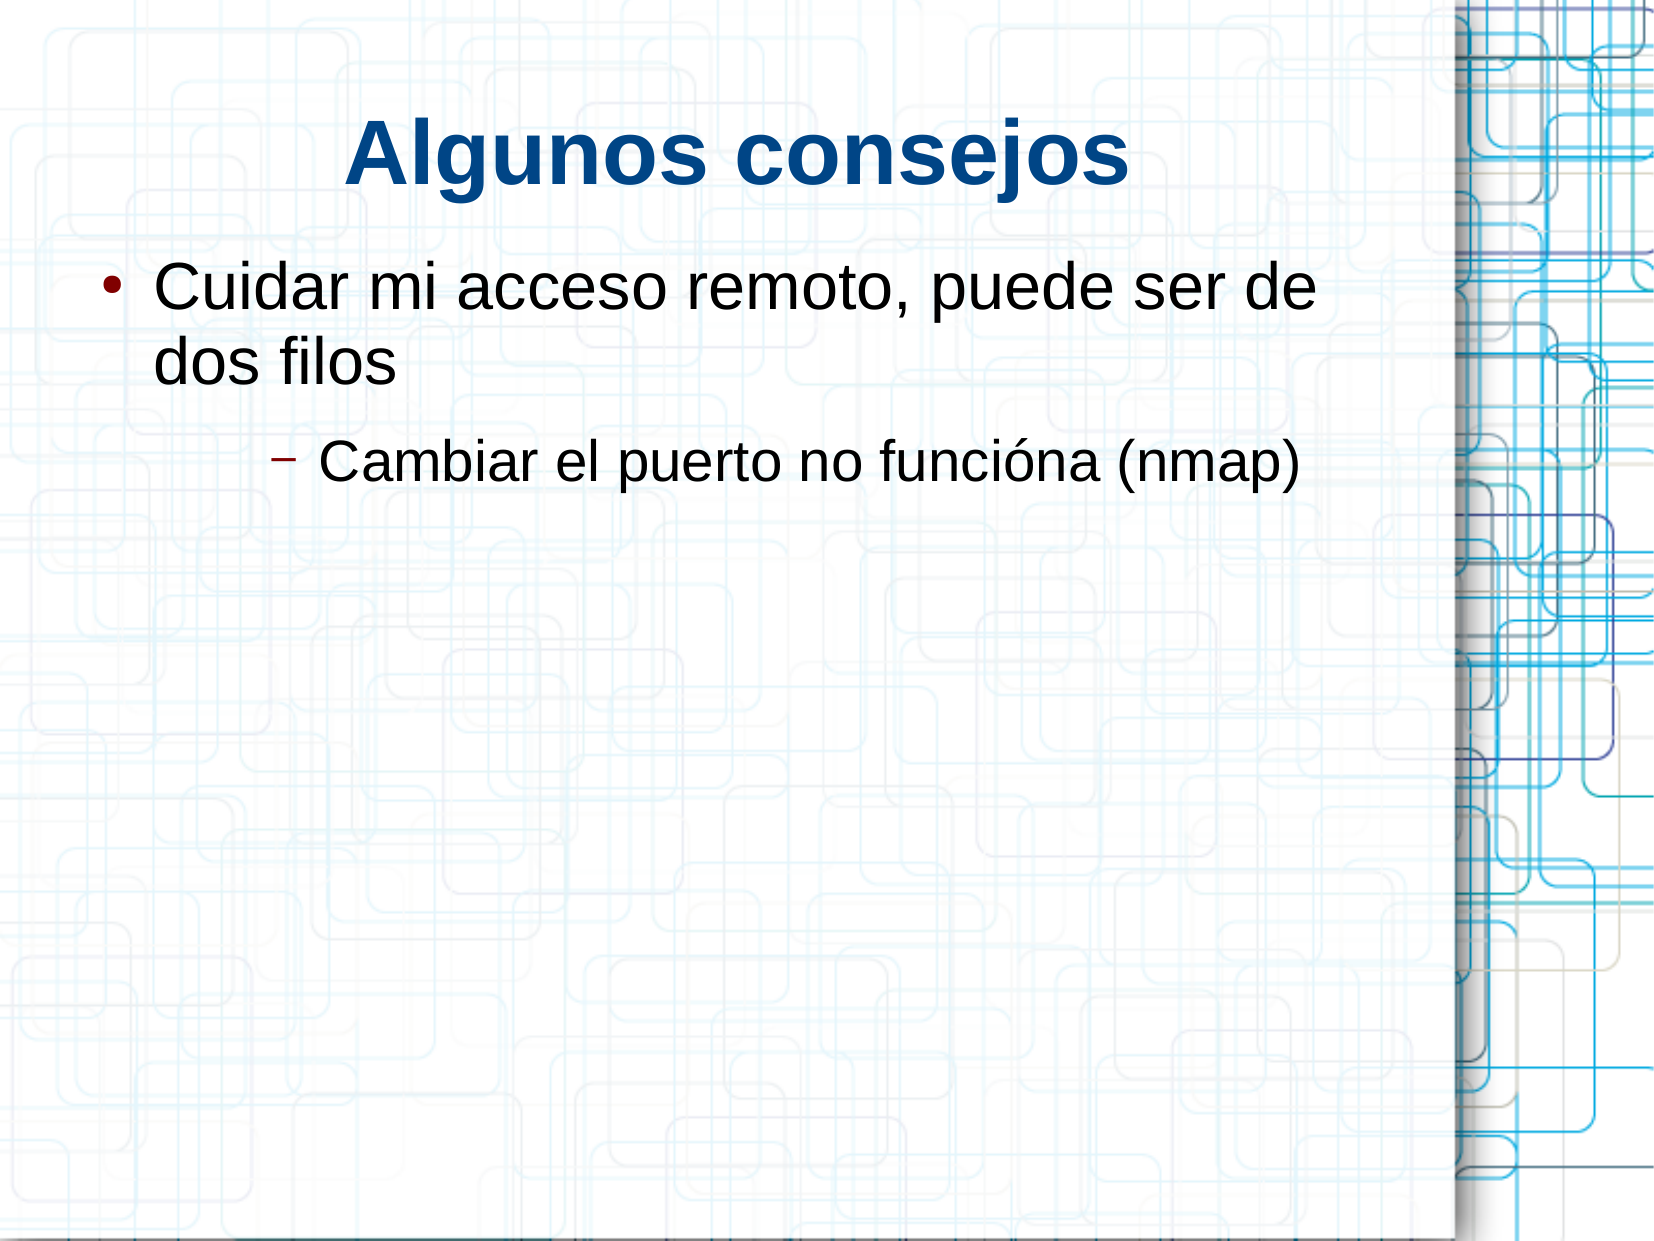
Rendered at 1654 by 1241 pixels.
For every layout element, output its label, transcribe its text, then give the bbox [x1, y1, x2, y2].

title Algunos consejos [59, 56, 1418, 250]
list Cuidar mi acceso remoto, puede ser de dos filos Cambiar el puerto no funcióna (nmap) [82, 249, 1418, 1054]
picture [0, 0, 1654, 1241]
